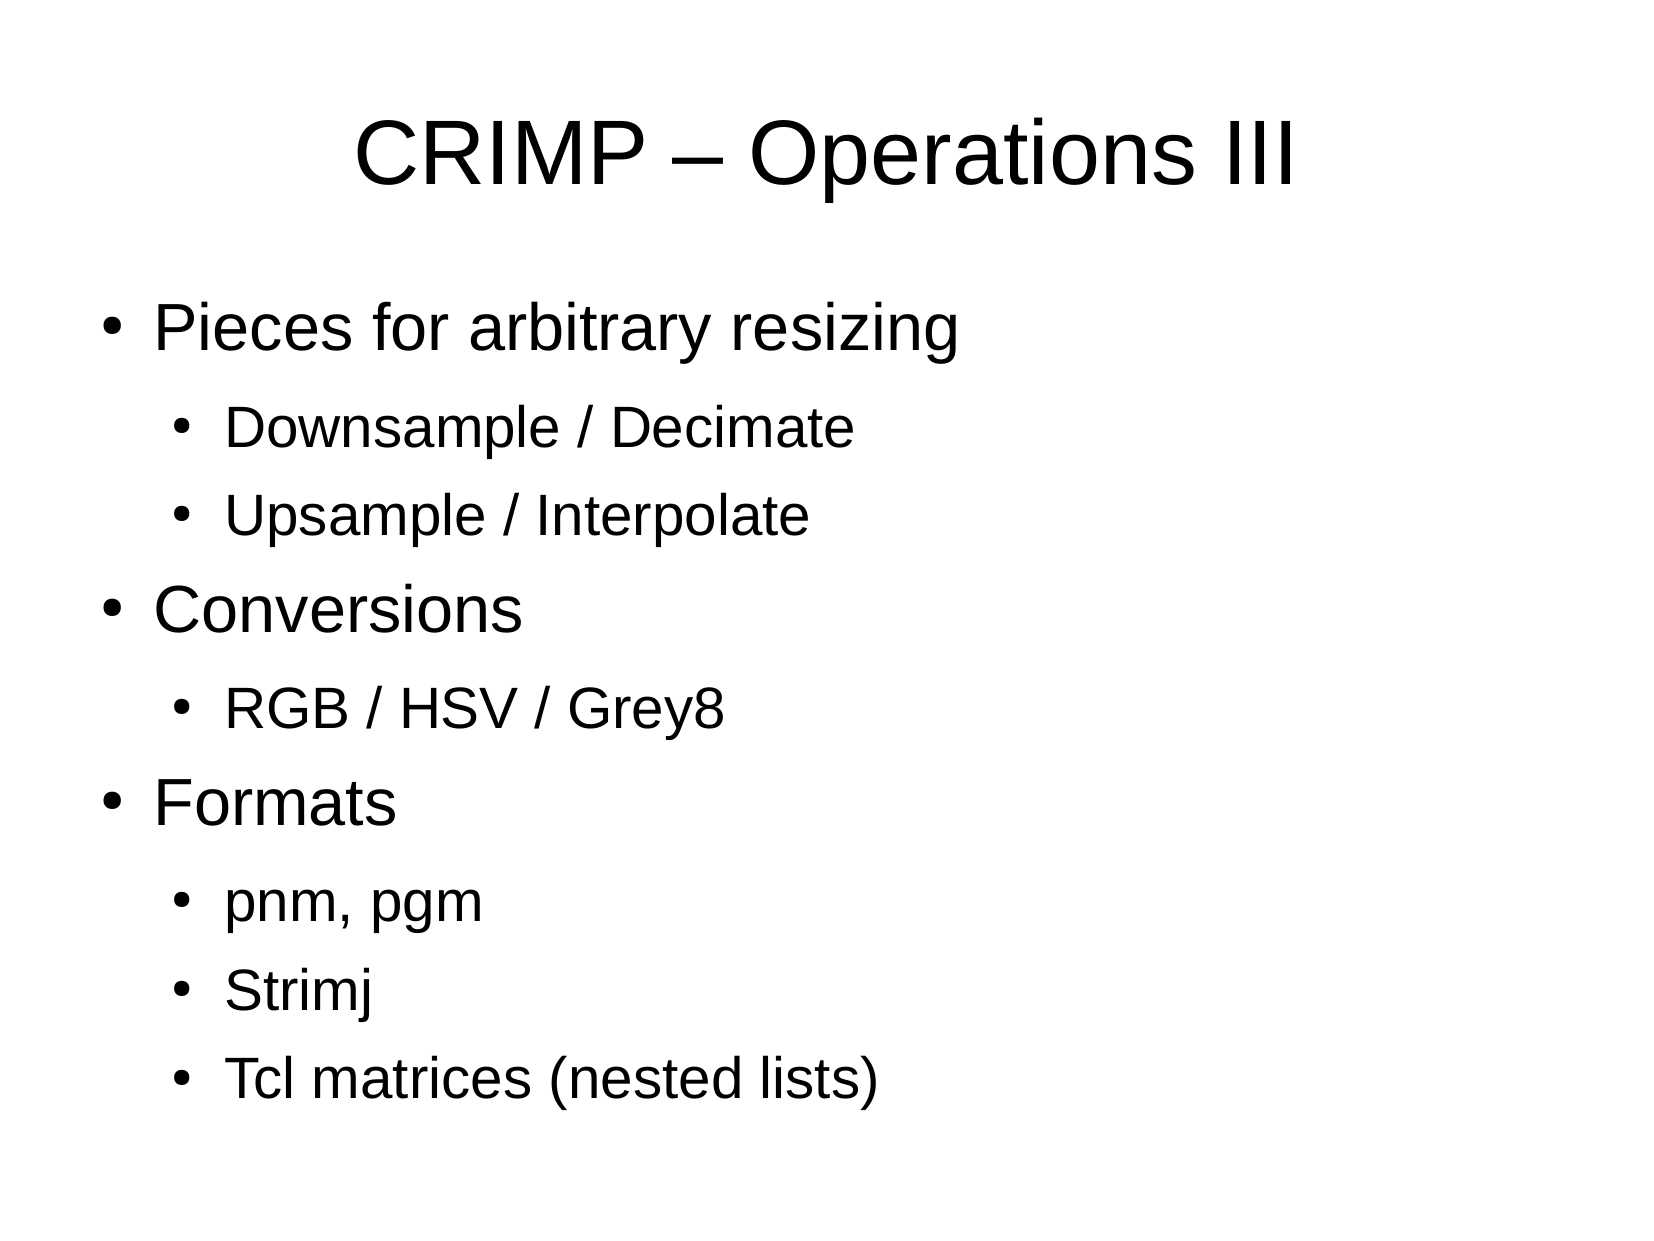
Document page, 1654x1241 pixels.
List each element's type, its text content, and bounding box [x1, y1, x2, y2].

list Pieces for arbitrary resizing Downsample / Decimate Upsample / Interpolate Conversions RGB / HSV / Grey8 Formats pnm, pgm Strimj Tcl matrices (nested lists) [82, 290, 1571, 1110]
title CRIMP – Operations III [82, 56, 1571, 250]
